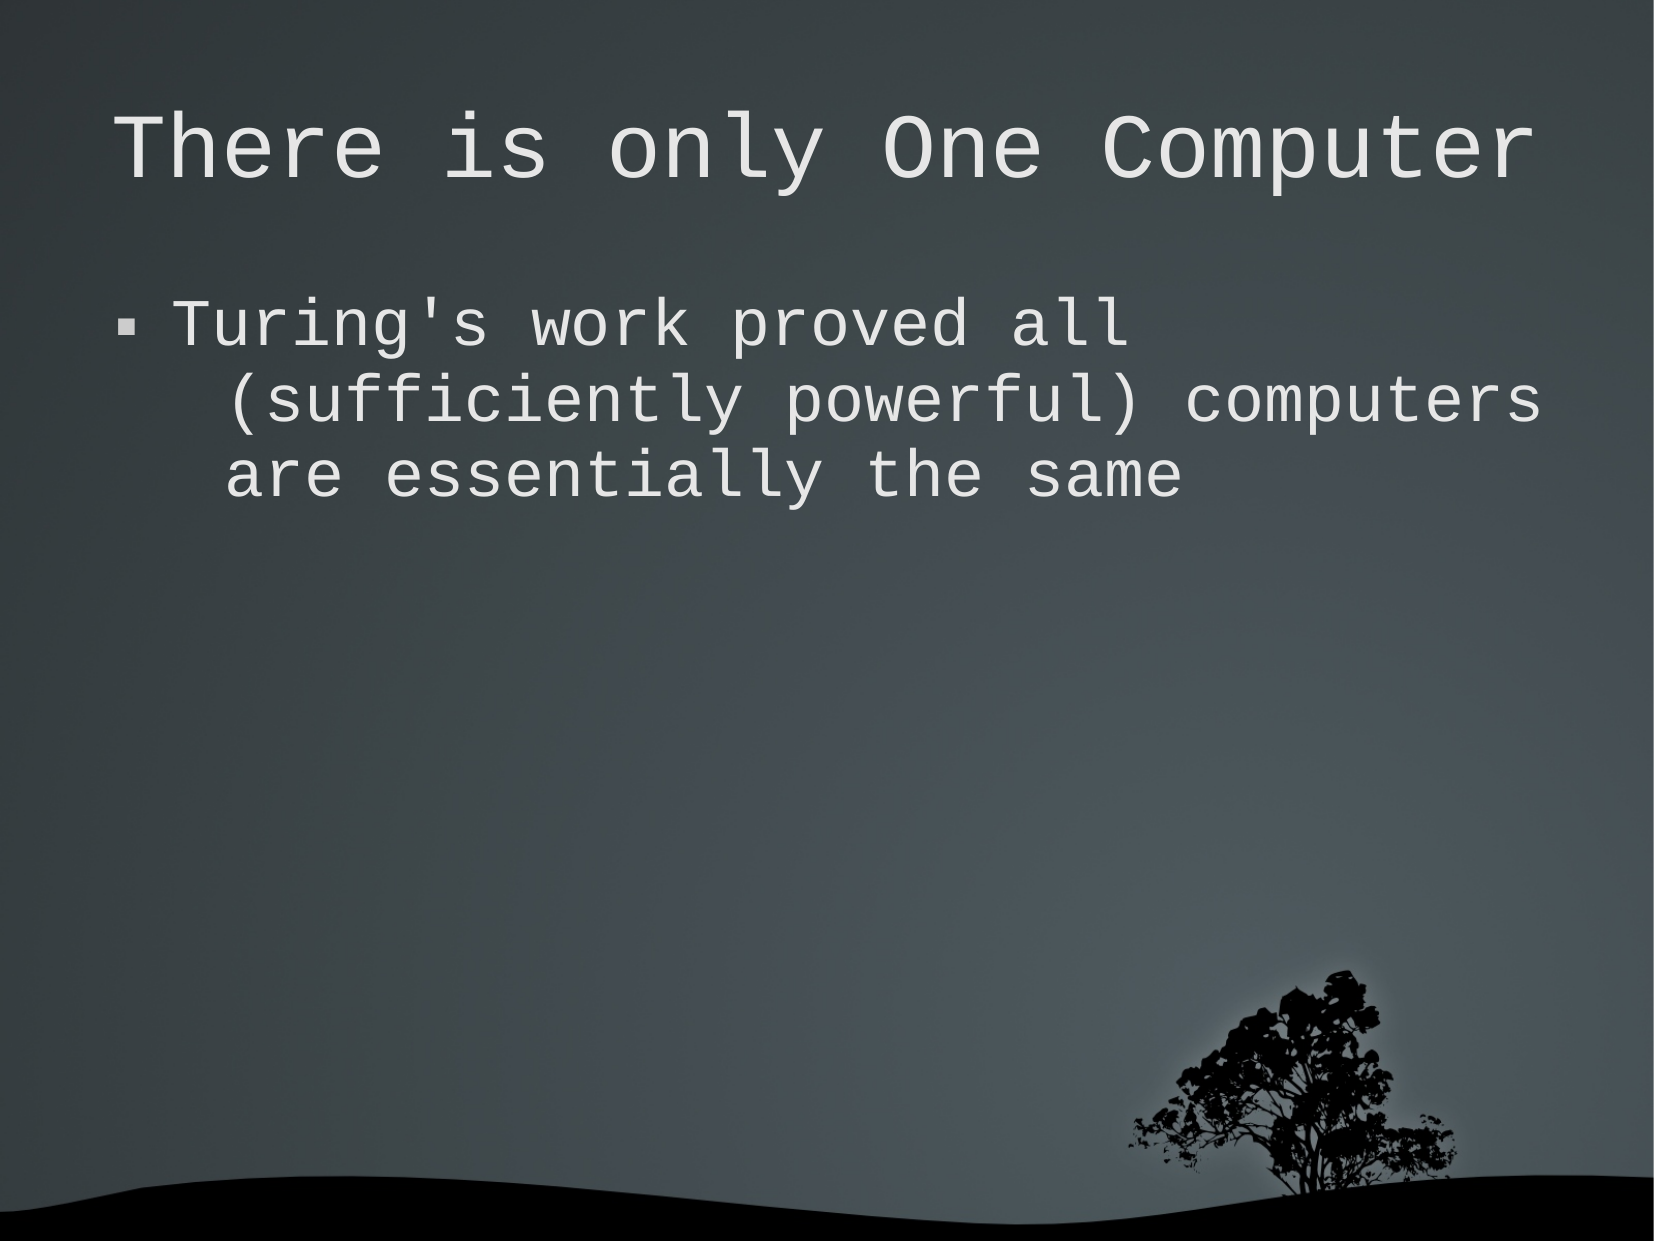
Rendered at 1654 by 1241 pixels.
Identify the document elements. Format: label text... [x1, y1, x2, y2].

picture [0, 0, 1654, 1241]
list Turing's work proved all (sufficiently powerful) computers are essentially the same [82, 290, 1571, 1094]
title There is only One Computer [82, 56, 1571, 250]
